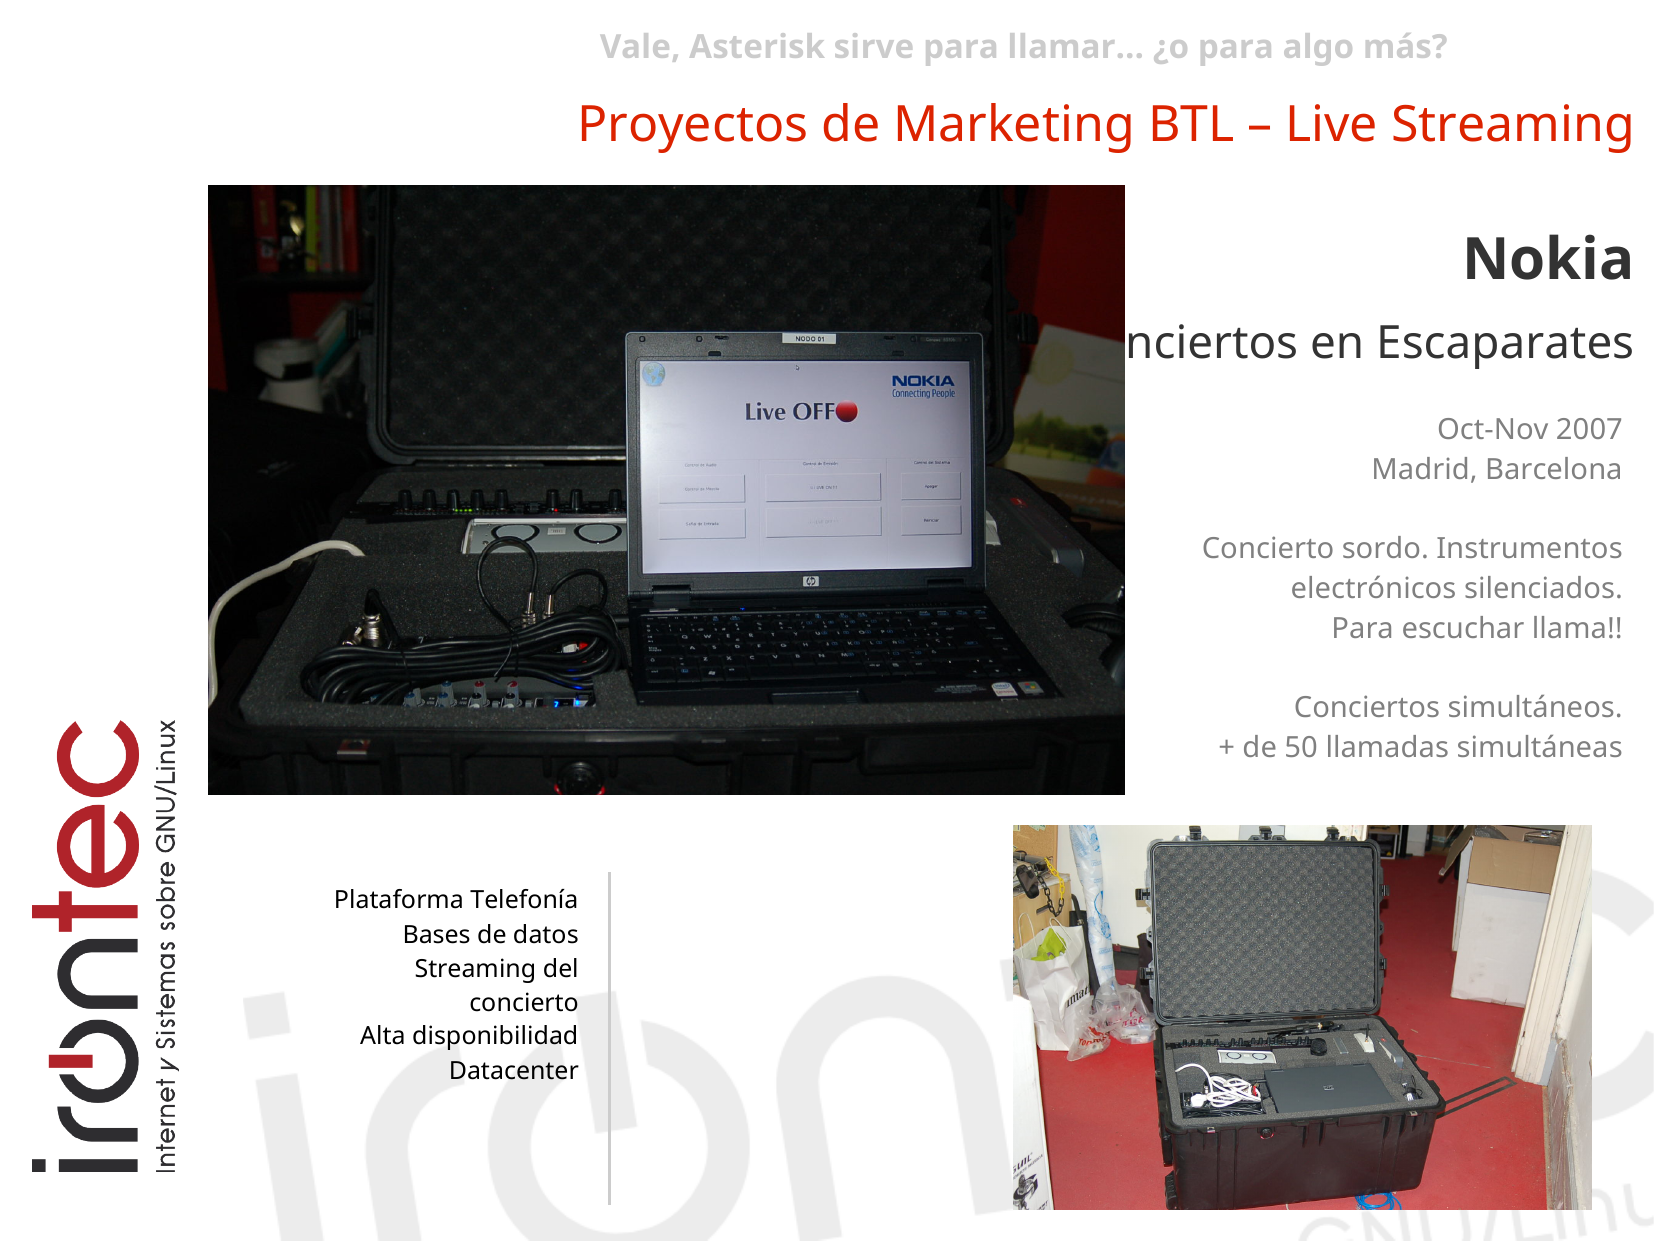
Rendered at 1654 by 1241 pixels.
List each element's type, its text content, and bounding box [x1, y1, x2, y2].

picture [208, 185, 1125, 795]
text_box Oct-Nov 2007 Madrid, Barcelona Concierto sordo. Instrumentos electrónicos silenciados. Para escuchar llama!! Conciertos simultáneos. + de 50 llamadas simultáneas [1139, 408, 1623, 769]
list Nokia Conciertos en Escaparates [257, 217, 1635, 1114]
text_box Plataforma Telefonía Bases de datos Streaming del concierto Alta disponibilidad Datacenter [329, 882, 579, 1067]
picture [32, 720, 179, 1172]
title Proyectos de Marketing BTL – Live Streaming [199, 83, 1636, 162]
picture [243, 825, 1654, 1241]
